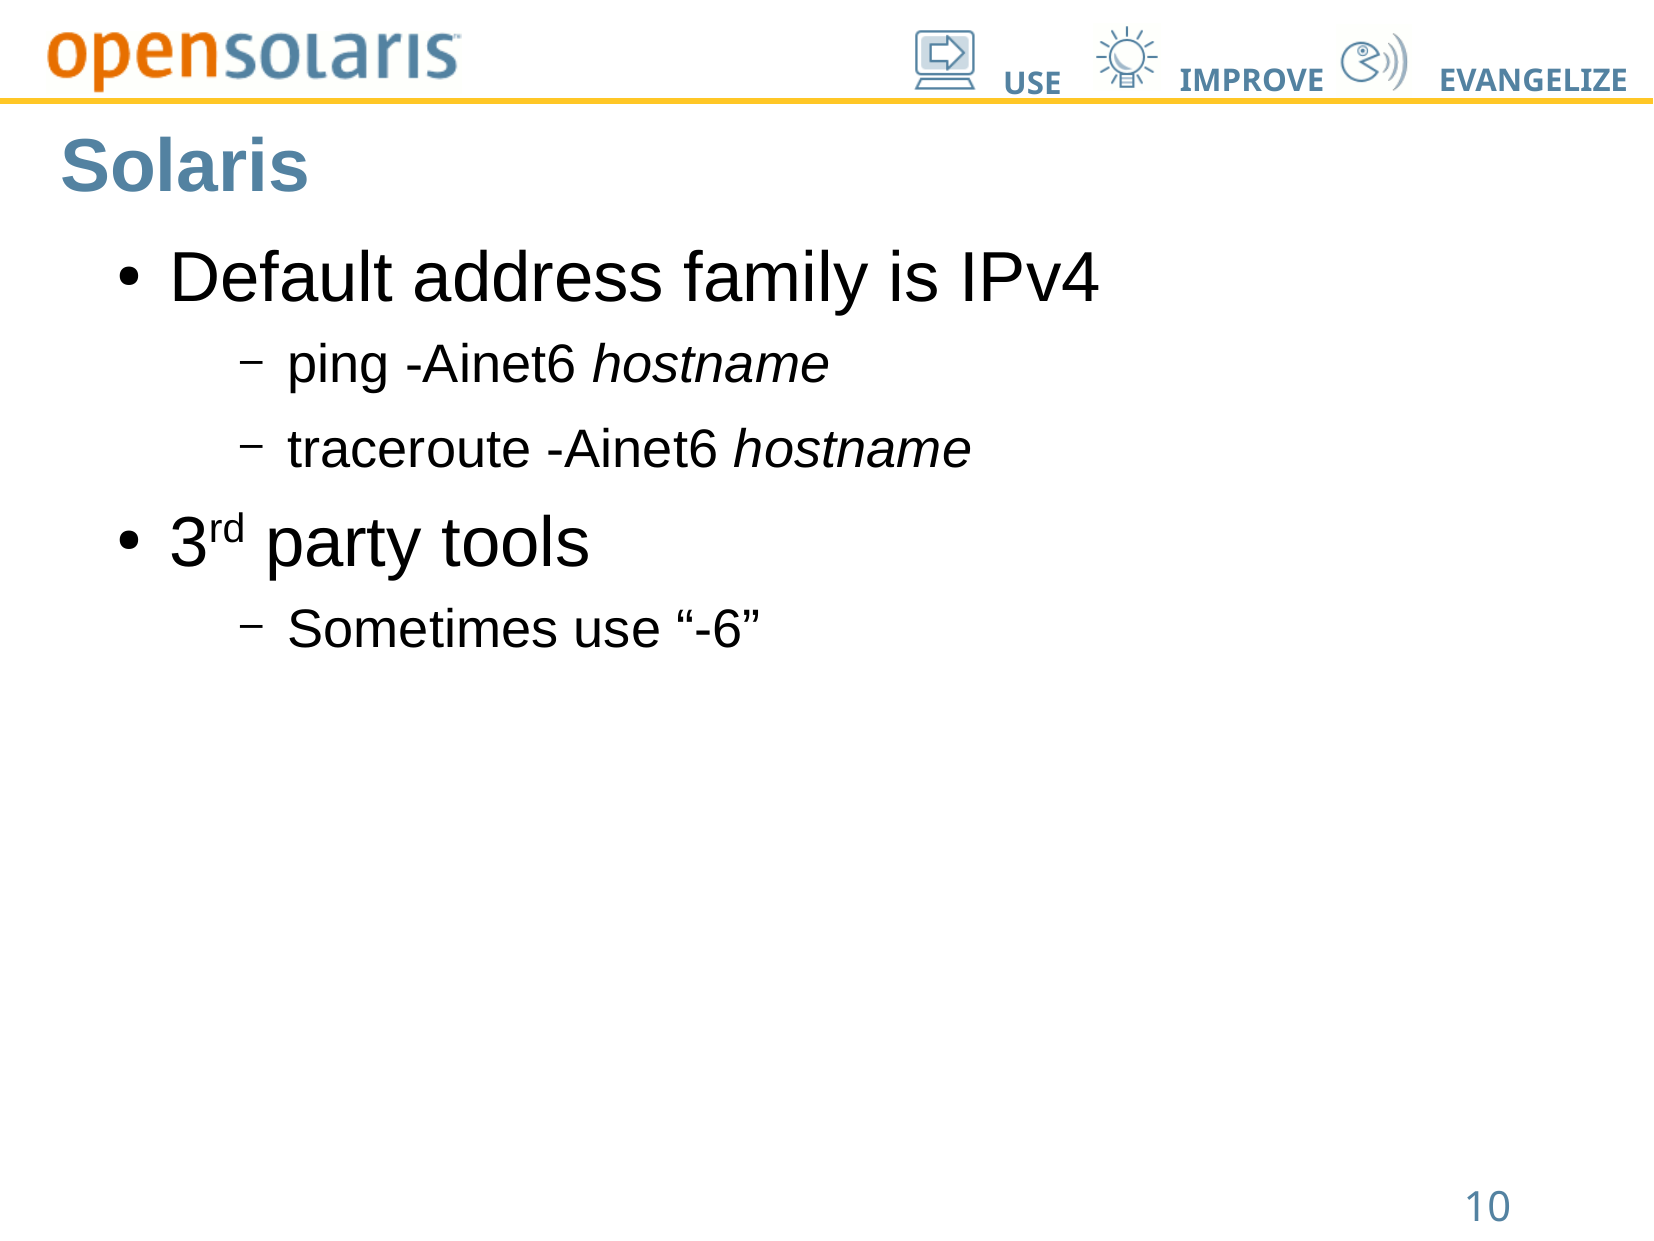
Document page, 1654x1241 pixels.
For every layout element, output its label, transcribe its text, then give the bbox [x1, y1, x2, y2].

picture [907, 22, 983, 98]
picture [1336, 24, 1412, 98]
title Solaris [60, 120, 1534, 211]
picture [1093, 23, 1161, 91]
list Default address family is IPv4 ping -Ainet6 hostname traceroute -Ainet6 hostname 3rd party tools Sometimes use “-6” [98, 237, 1556, 1151]
picture [46, 31, 462, 94]
